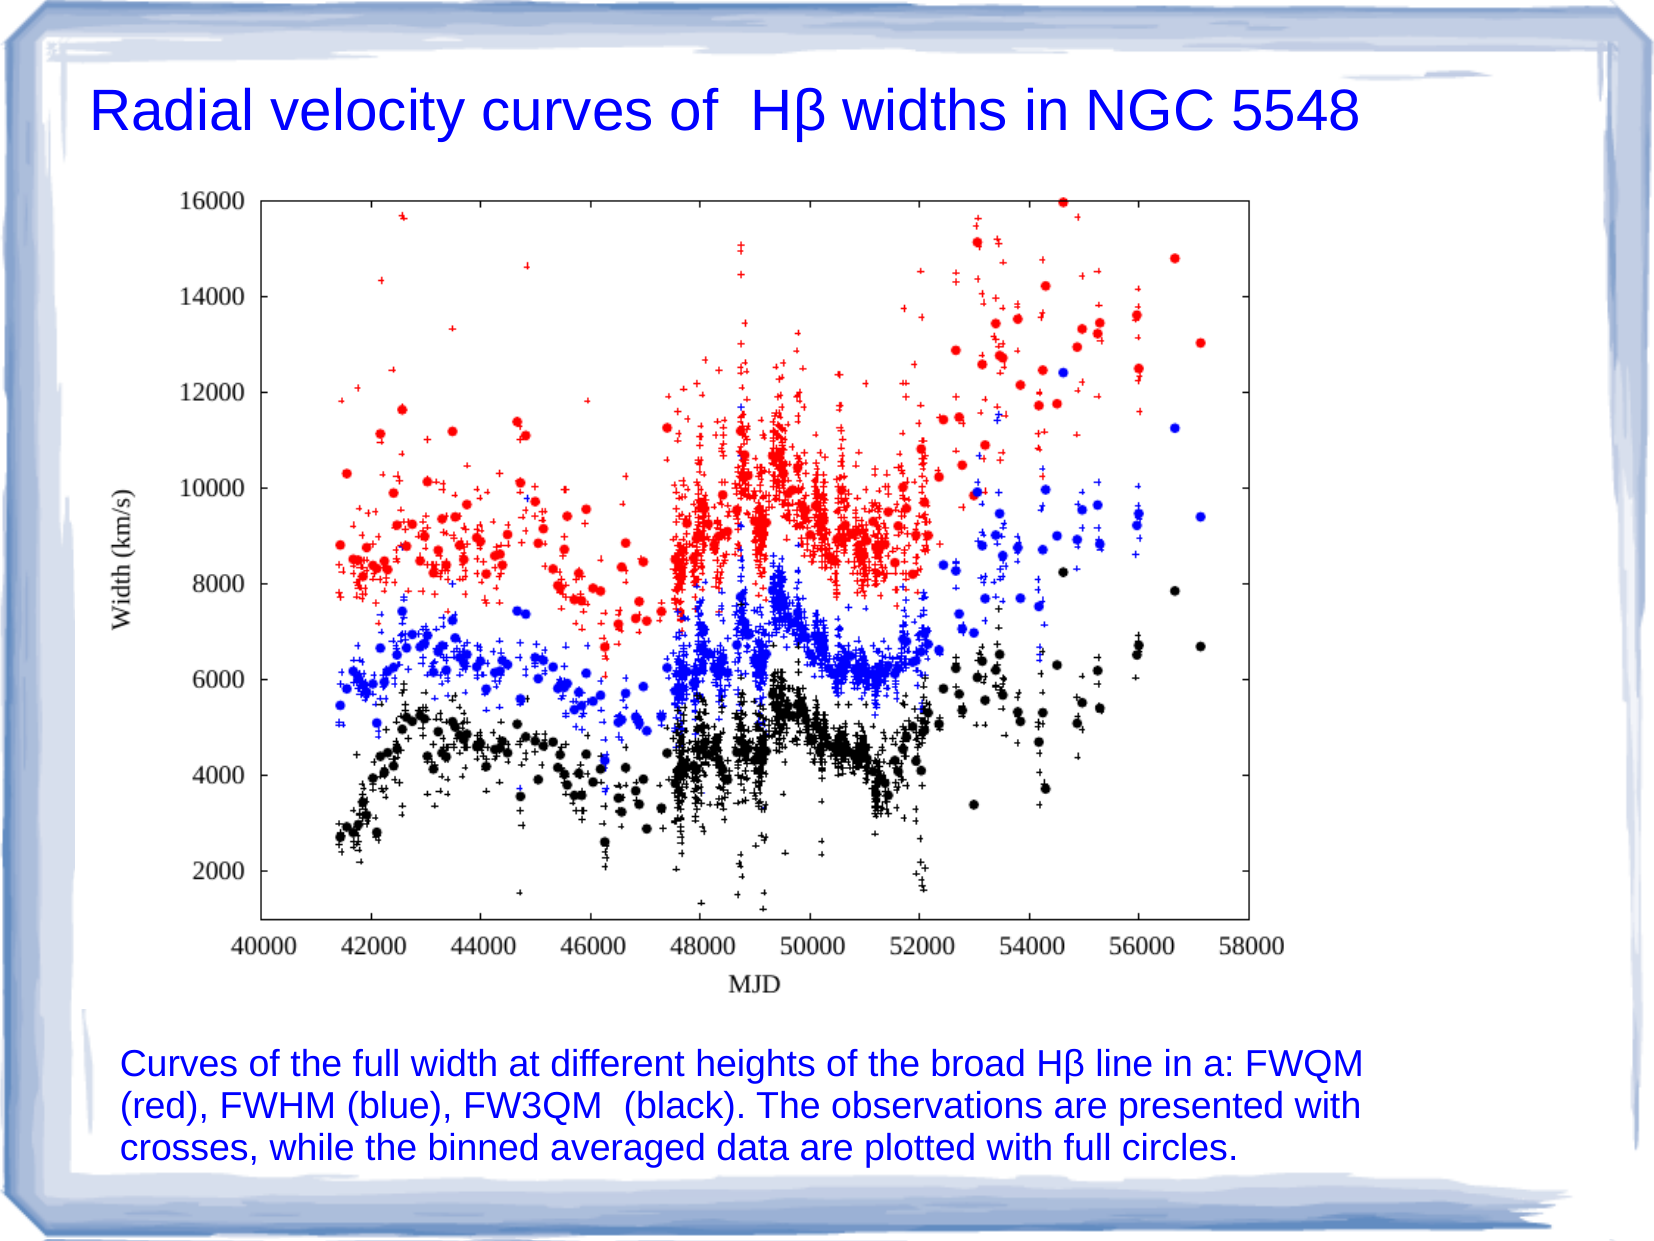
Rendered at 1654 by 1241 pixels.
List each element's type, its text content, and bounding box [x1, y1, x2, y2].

picture [0, 0, 1654, 1241]
text_box Curves of the full width at different heights of the broad Hβ line in a: FWQM (red), FWHM (blue), FW3QM (black). The observations are presented with crosses, while the binned averaged data are plotted with full circles. [105, 1035, 1516, 1218]
text_box Radial velocity curves of Hβ widths in NGC 5548 [74, 70, 1411, 151]
